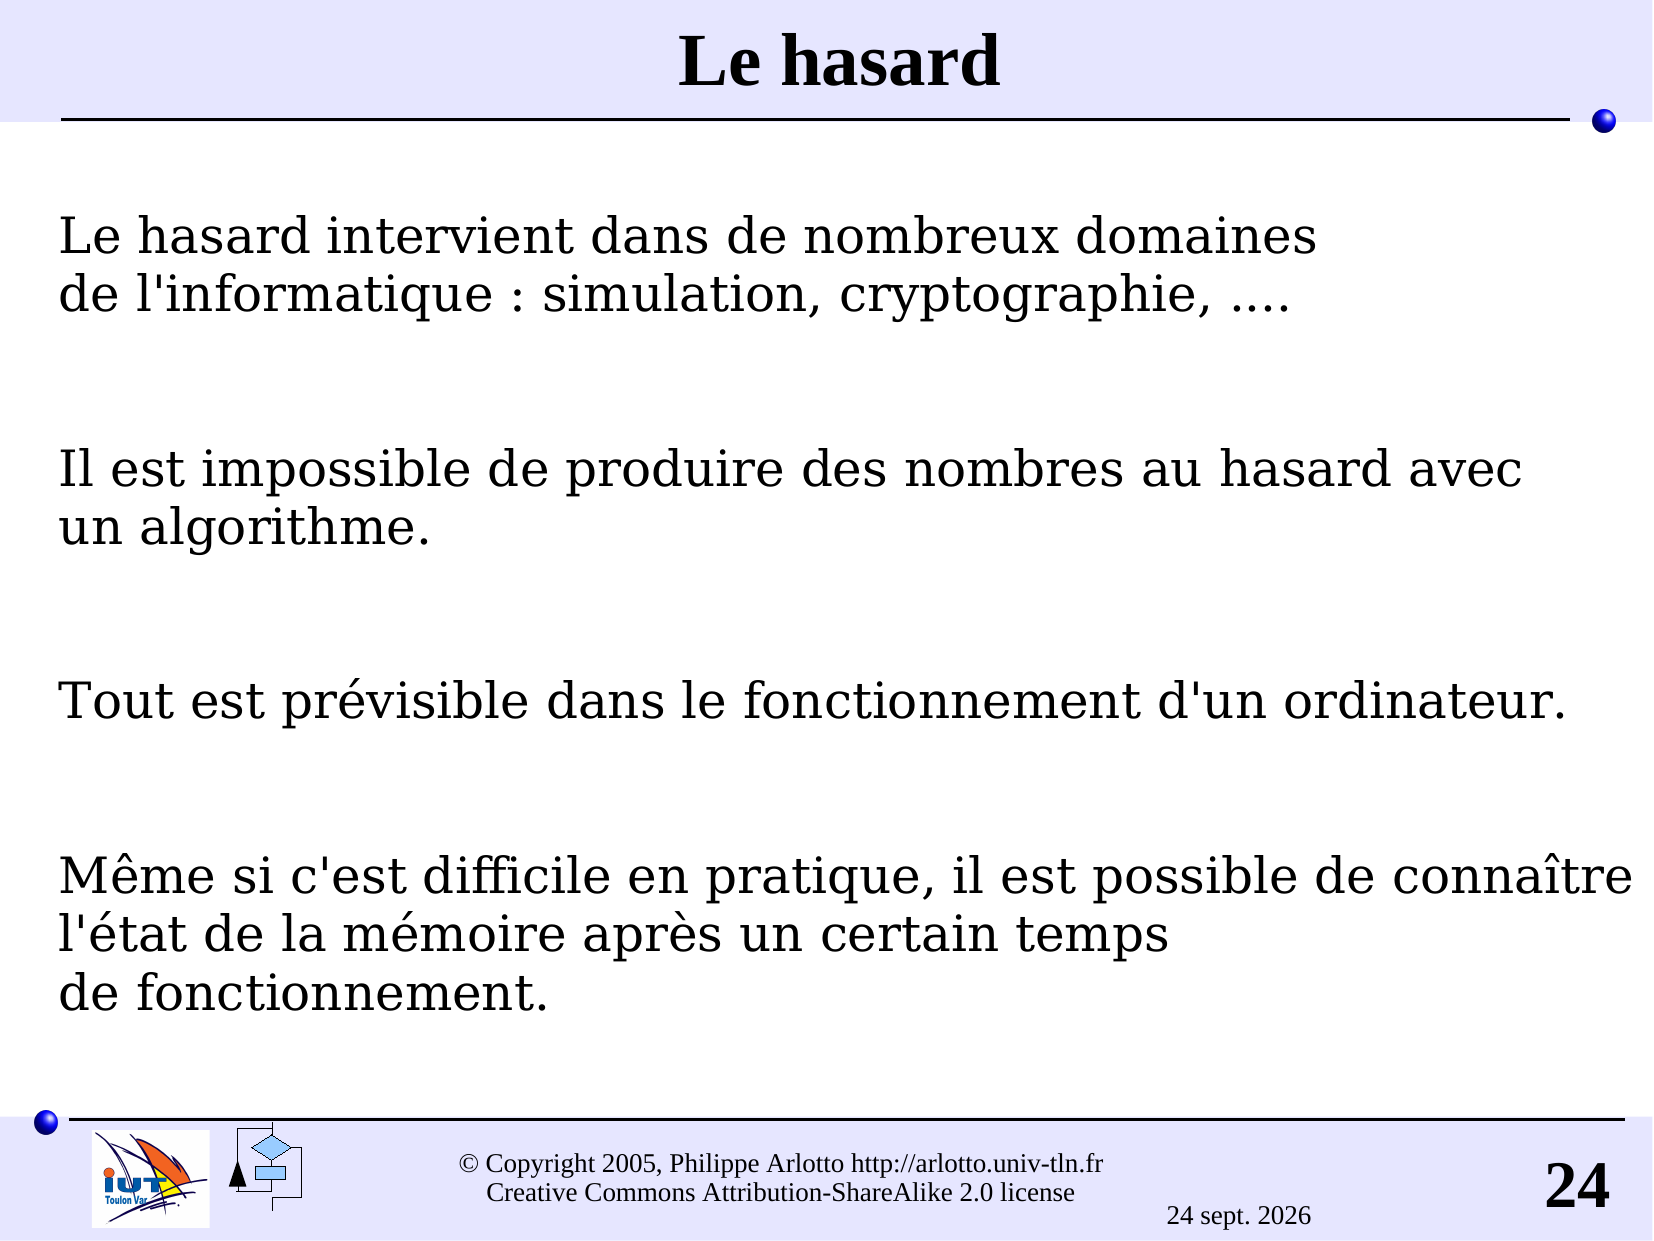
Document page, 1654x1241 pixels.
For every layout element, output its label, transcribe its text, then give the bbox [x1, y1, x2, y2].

text_box Le hasard intervient dans de nombreux domaines de l'informatique : simulation, cryptographie, .... Il est impossible de produire des nombres au hasard avec un algorithme. Tout est prévisible dans le fonctionnement d'un ordinateur. Même si c'est difficile en pratique, il est possible de connaître l'état de la mémoire après un certain temps de fonctionnement. [59, 206, 1637, 1081]
title Le hasard [95, 14, 1585, 107]
